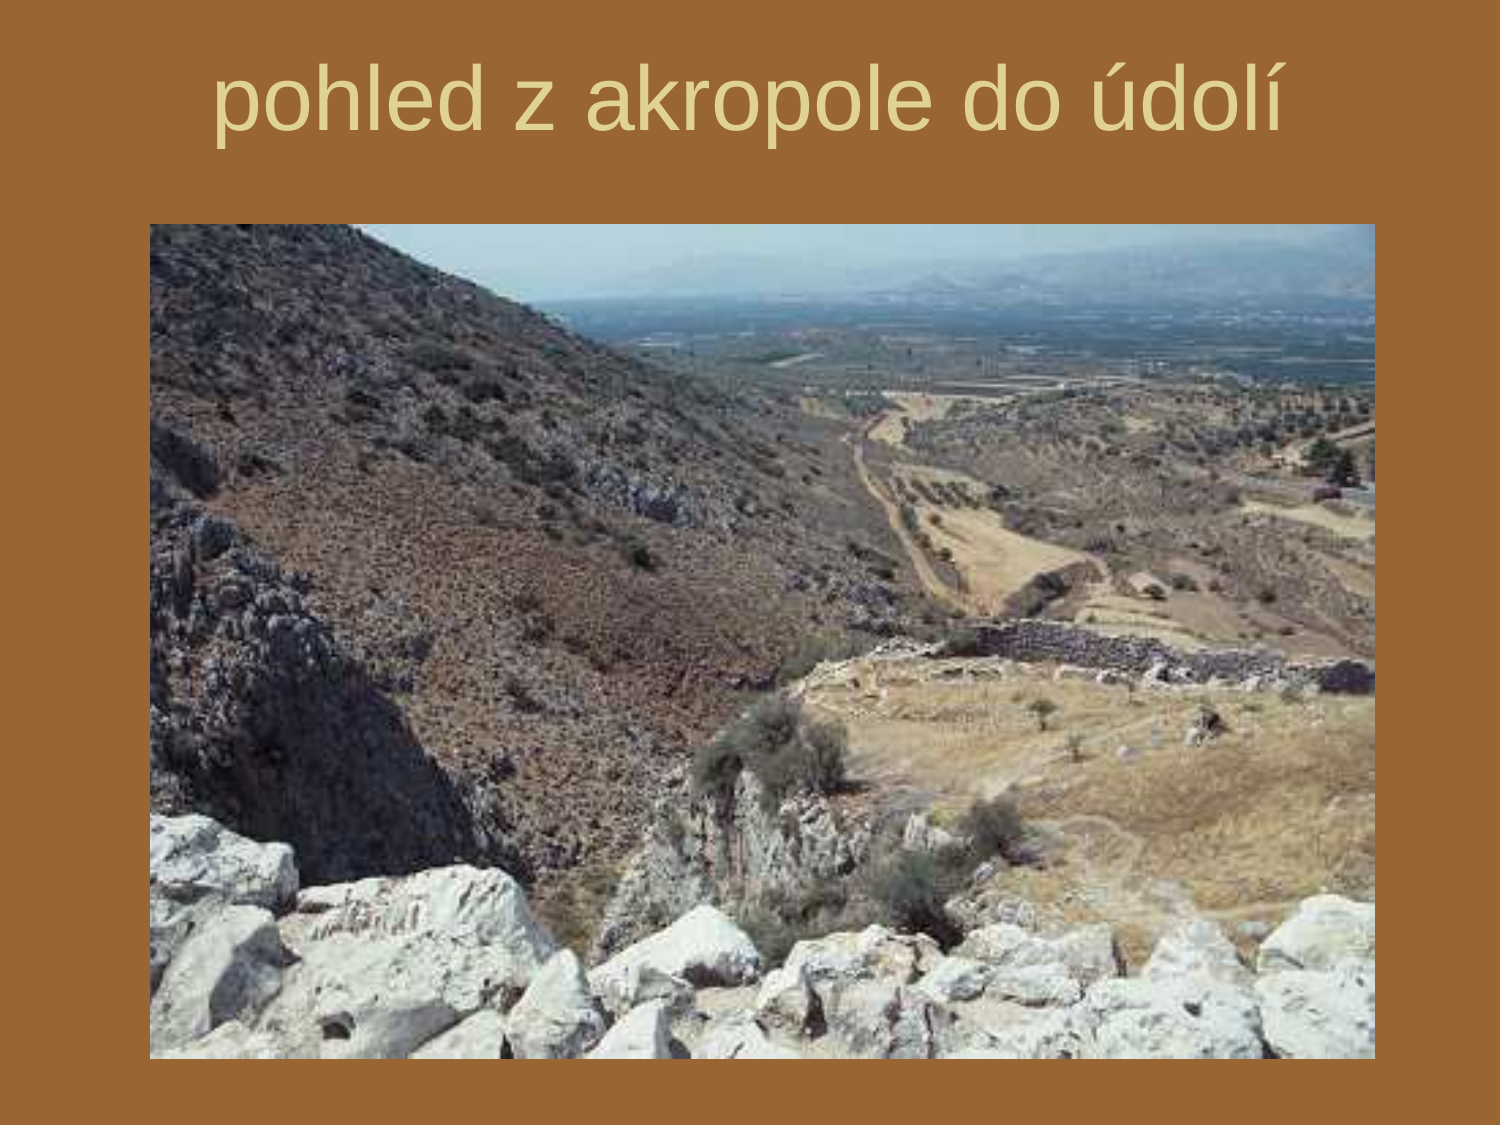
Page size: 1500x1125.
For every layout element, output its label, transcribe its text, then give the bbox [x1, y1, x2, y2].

picture [150, 224, 1375, 1059]
title pohled z akropole do údolí [75, 0, 1426, 188]
